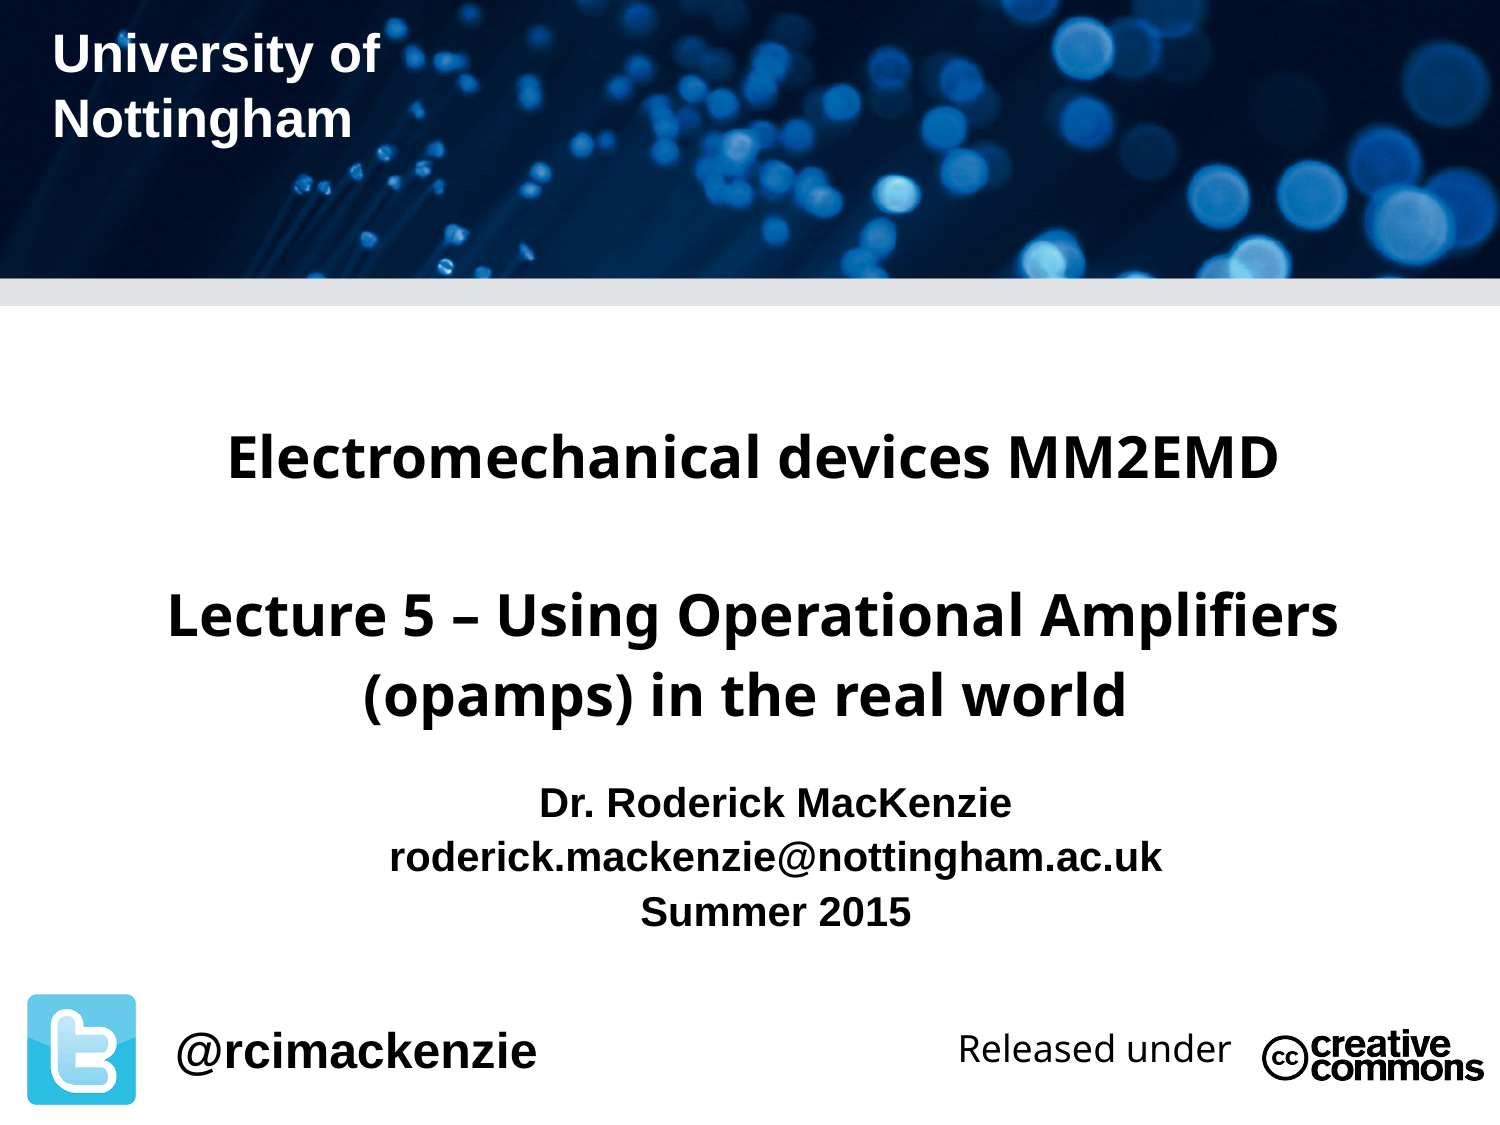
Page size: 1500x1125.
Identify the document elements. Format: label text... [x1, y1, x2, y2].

picture [0, 0, 1500, 306]
text_box @rcimackenzie [160, 1015, 896, 1091]
subtitle Dr. Roderick MacKenzie roderick.mackenzie@nottingham.ac.uk Summer 2015 [71, 779, 1481, 936]
title Electromechanical devices MM2EMD Lecture 5 – Using Operational Amplifiers (opamps) in the real world [62, 415, 1445, 755]
text_box Released under [942, 1017, 1301, 1090]
picture [1301, 1029, 1484, 1081]
picture [24, 991, 138, 1107]
